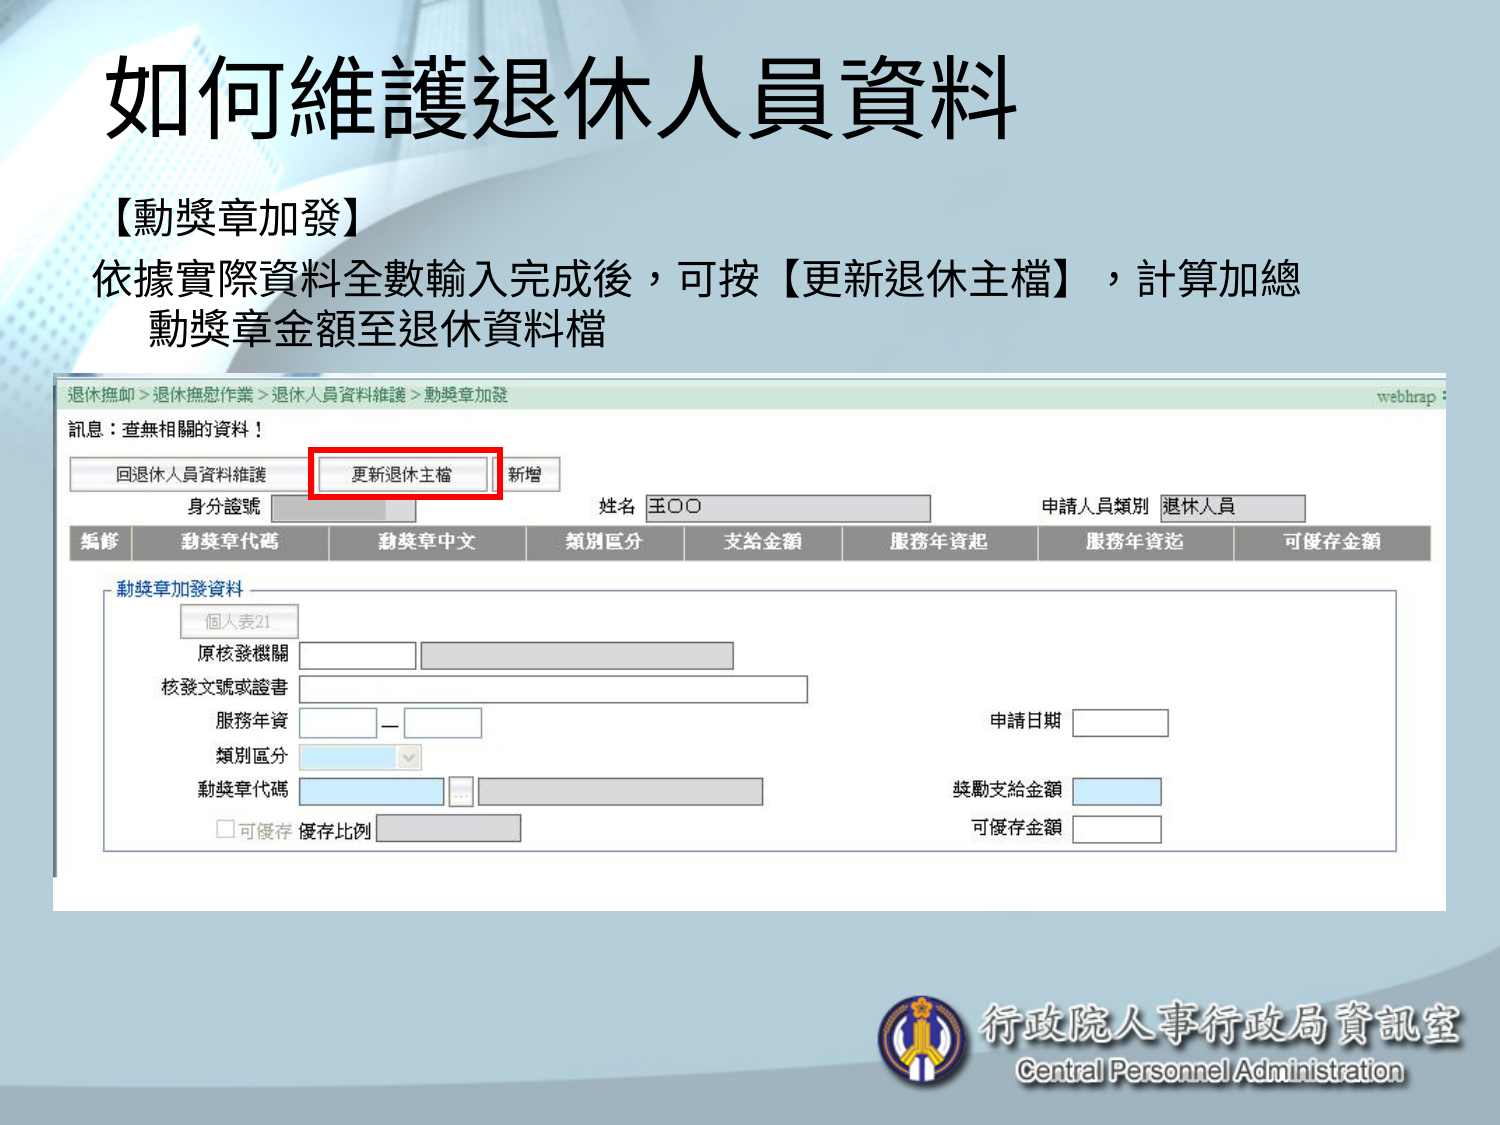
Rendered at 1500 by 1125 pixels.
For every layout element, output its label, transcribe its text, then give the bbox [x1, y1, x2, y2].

title 如何維護退休人員資料 [88, 42, 1317, 149]
list 【勳獎章加發】 依據實際資料全數輸入完成後，可按【更新退休主檔】，計算加總勳獎章金額至退休資料檔 [76, 184, 1352, 860]
picture [0, 0, 1500, 1125]
